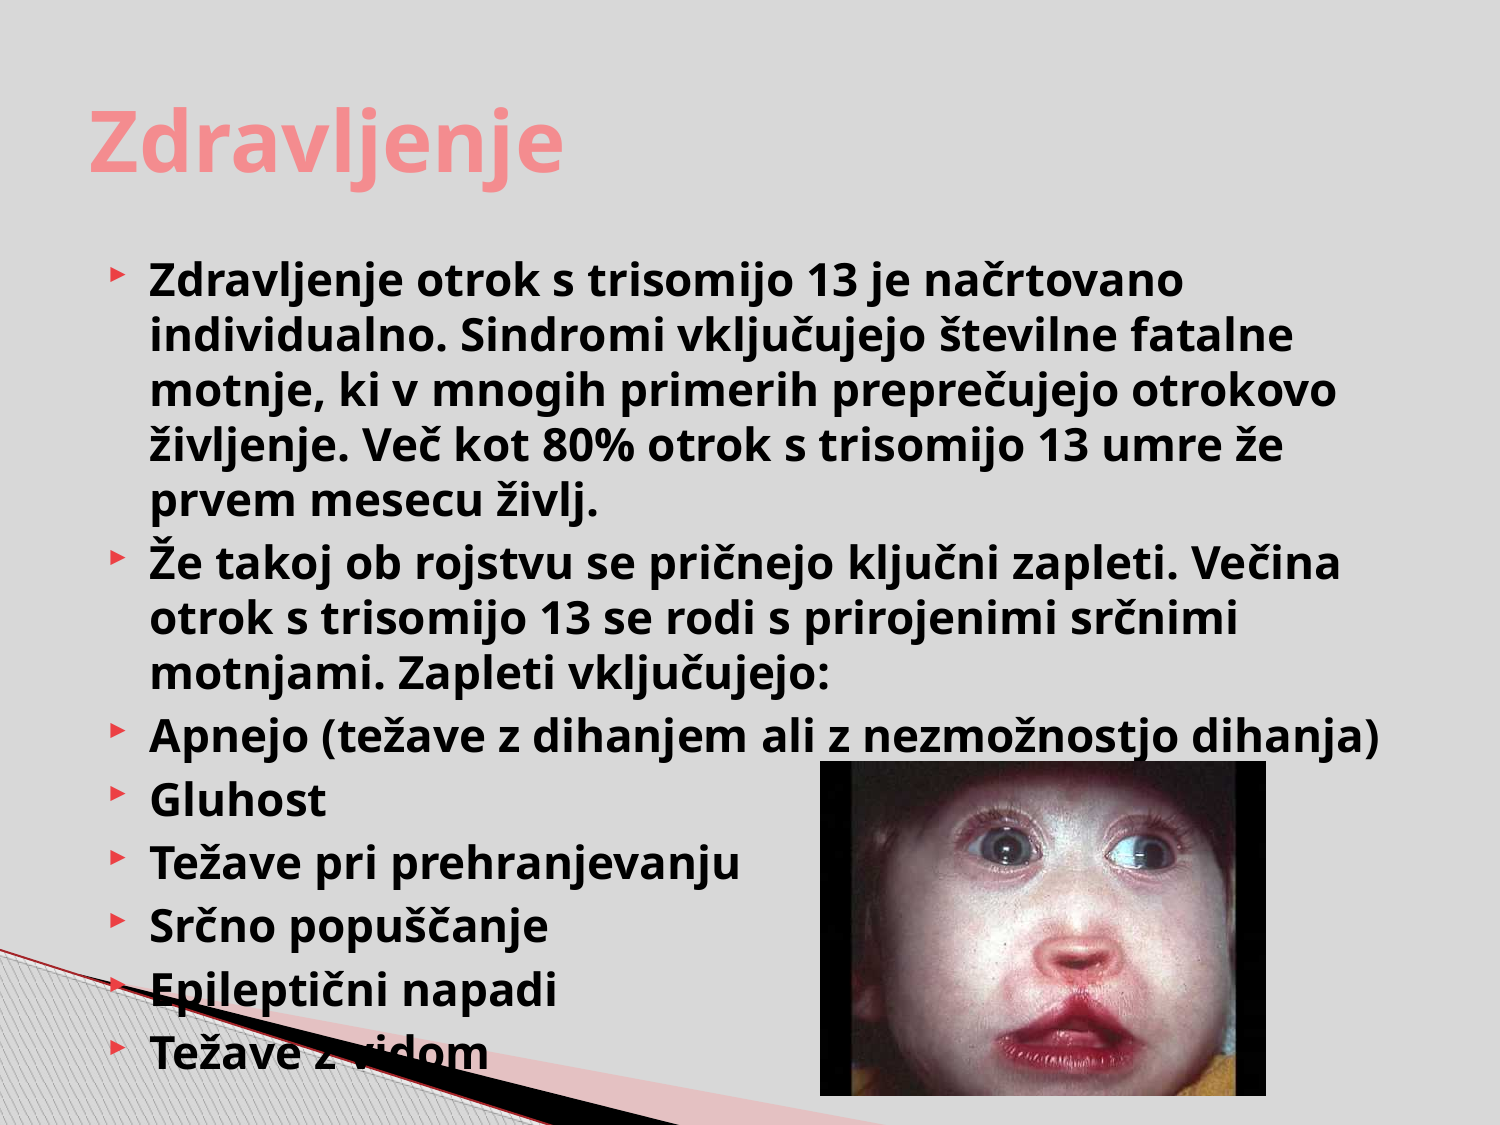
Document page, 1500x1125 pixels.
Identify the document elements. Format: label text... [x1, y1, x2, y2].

title Zdravljenje [75, 45, 1425, 233]
list Zdravljenje otrok s trisomijo 13 je načrtovano individualno. Sindromi vključujejo številne fatalne motnje, ki v mnogih primerih preprečujejo otrokovo življenje. Več kot 80% otrok s trisomijo 13 umre že prvem mesecu življ. Že takoj ob rojstvu se pričnejo ključni zapleti. Večina otrok s trisomijo 13 se rodi s prirojenimi srčnimi motnjami. Zapleti vključujejo: Apnejo (težave z dihanjem ali z nezmožnostjo dihanja) Gluhost Težave pri prehranjevanju Srčno popuščanje Epileptični napadi Težave z vidom [75, 242, 1425, 1067]
picture [820, 761, 1266, 1096]
